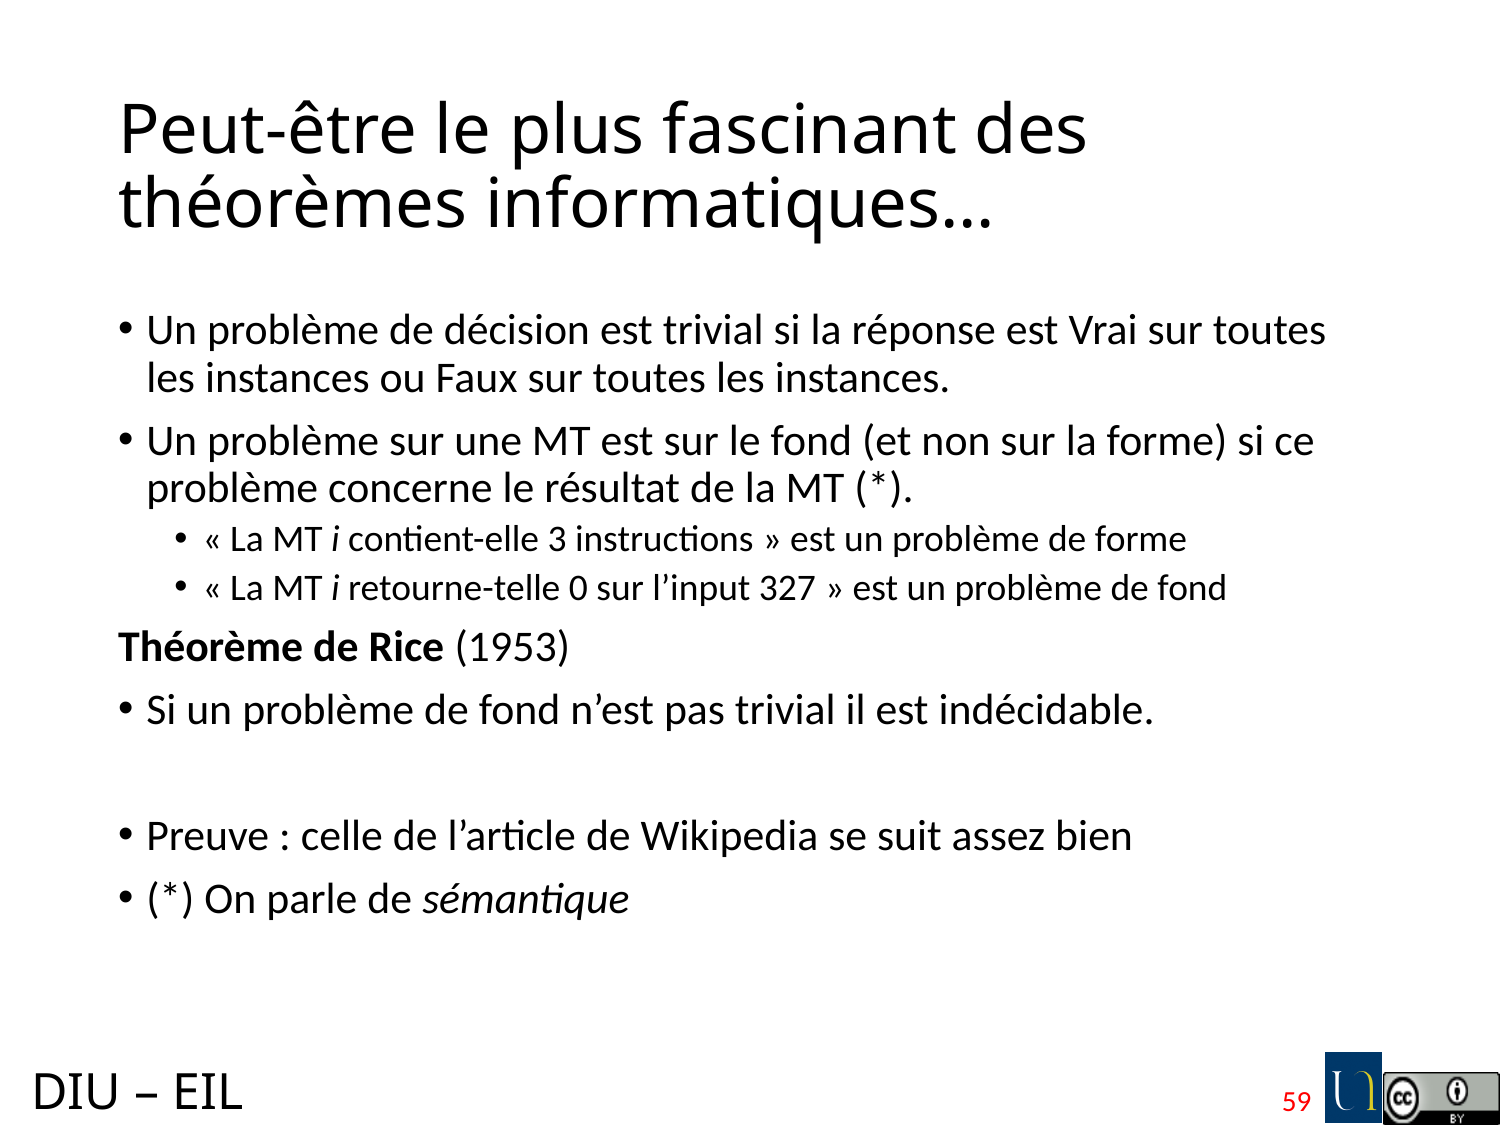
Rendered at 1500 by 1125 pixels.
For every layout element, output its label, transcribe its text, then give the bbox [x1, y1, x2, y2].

title Peut-être le plus fascinant des théorèmes informatiques… [103, 59, 1397, 278]
picture [1325, 1052, 1382, 1123]
picture [1383, 1072, 1500, 1125]
slide_number <numéro> [1240, 1070, 1327, 1125]
list Un problème de décision est trivial si la réponse est Vrai sur toutes les instances ou Faux sur toutes les instances. Un problème sur une MT est sur le fond (et non sur la forme) si ce problème concerne le résultat de la MT (*). « La MT i contient-elle 3 instructions » est un problème de forme « La MT i retourne-telle 0 sur l’input 327 » est un problème de fond Théorème de Rice (1953) Si un problème de fond n’est pas trivial il est indécidable. Preuve : celle de l’article de Wikipedia se suit assez bien (*) On parle de sémantique [103, 299, 1397, 1014]
